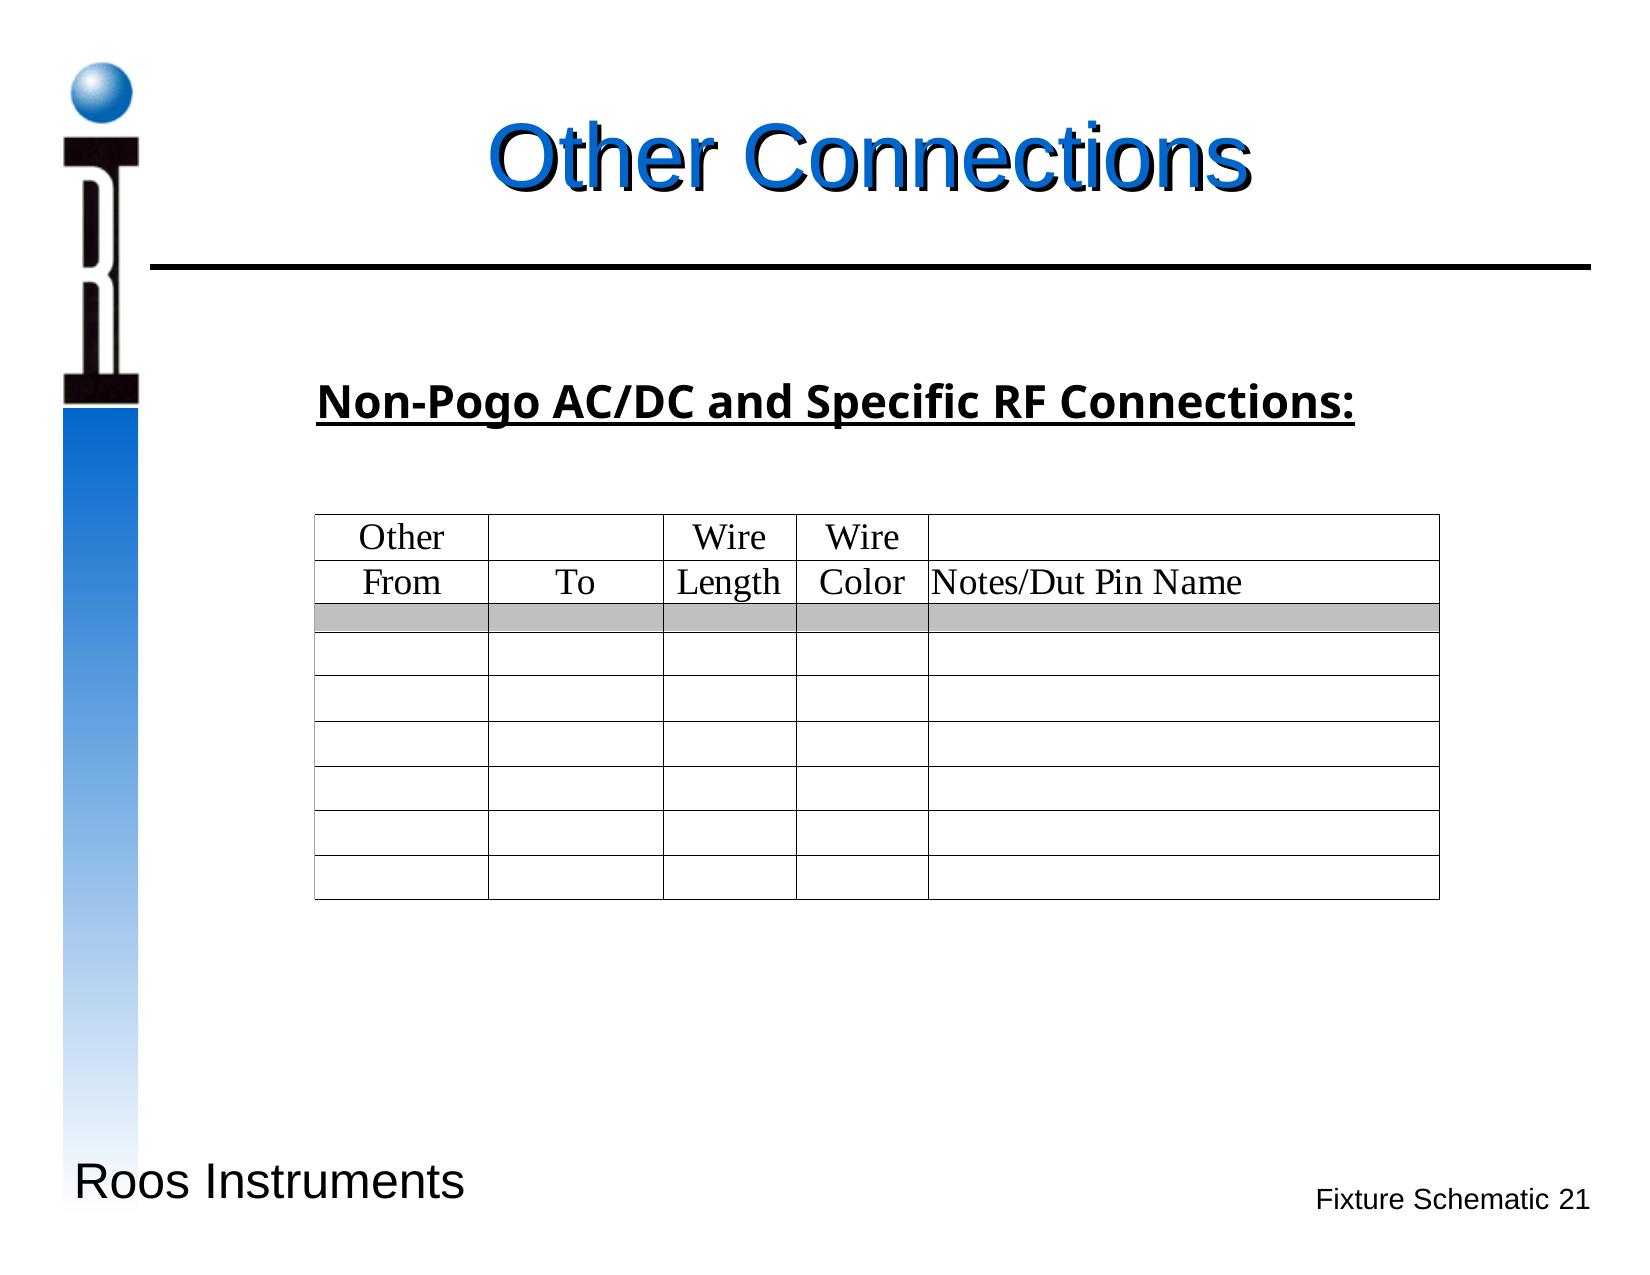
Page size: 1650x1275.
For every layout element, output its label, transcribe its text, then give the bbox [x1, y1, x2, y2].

picture [59, 59, 144, 411]
chart [314, 514, 1443, 903]
title Other Connections [147, 59, 1591, 253]
text_box Non-Pogo AC/DC and Specific RF Connections: [301, 362, 1409, 430]
